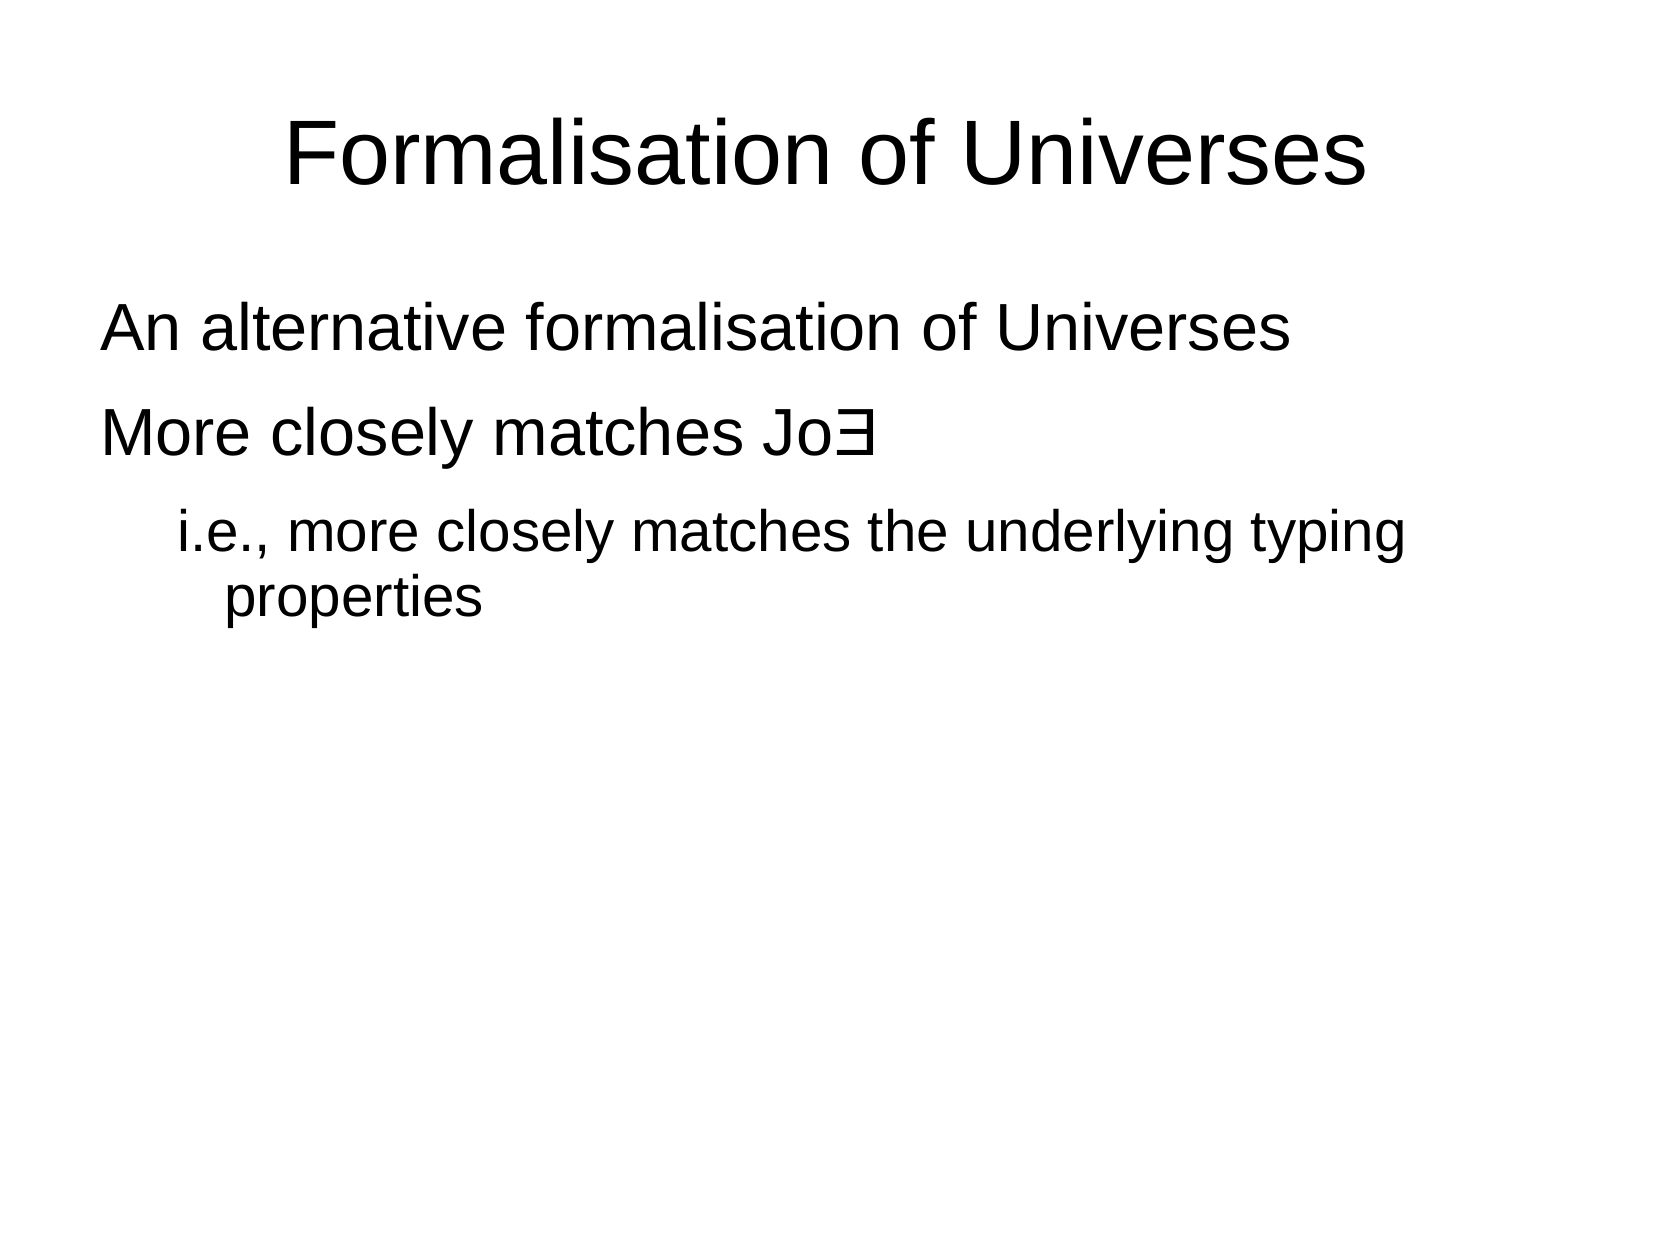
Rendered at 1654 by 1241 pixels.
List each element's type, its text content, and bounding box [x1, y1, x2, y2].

list An alternative formalisation of Universes More closely matches JoƎ i.e., more closely matches the underlying typing properties [82, 290, 1571, 1094]
title Formalisation of Universes [82, 56, 1571, 250]
